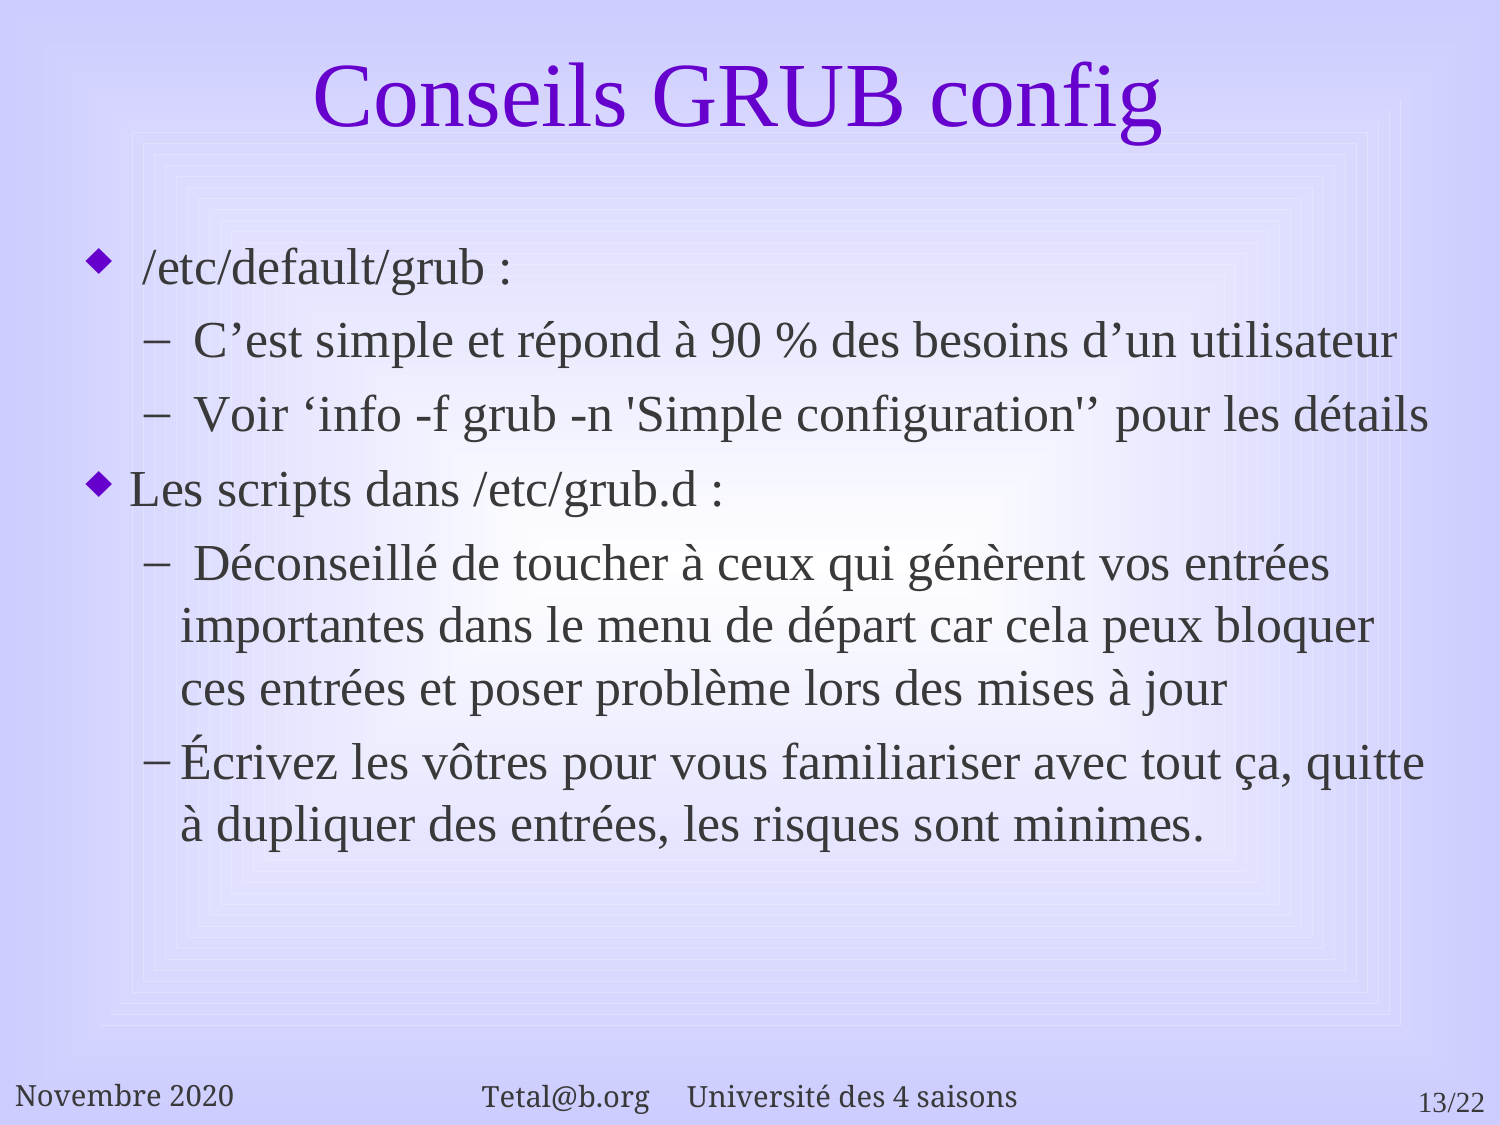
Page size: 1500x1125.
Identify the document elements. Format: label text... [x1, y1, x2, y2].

title Conseils GRUB config [94, 2, 1430, 178]
list /etc/default/grub : C’est simple et répond à 90 % des besoins d’un utilisateur Voir ‘info -f grub -n 'Simple configuration'’ pour les détails Les scripts dans /etc/grub.d : Déconseillé de toucher à ceux qui génèrent vos entrées importantes dans le menu de départ car cela peux bloquer ces entrées et poser problème lors des mises à jour Écrivez les vôtres pour vous familiariser avec tout ça, quitte à dupliquer des entrées, les risques sont minimes. [70, 224, 1453, 1016]
